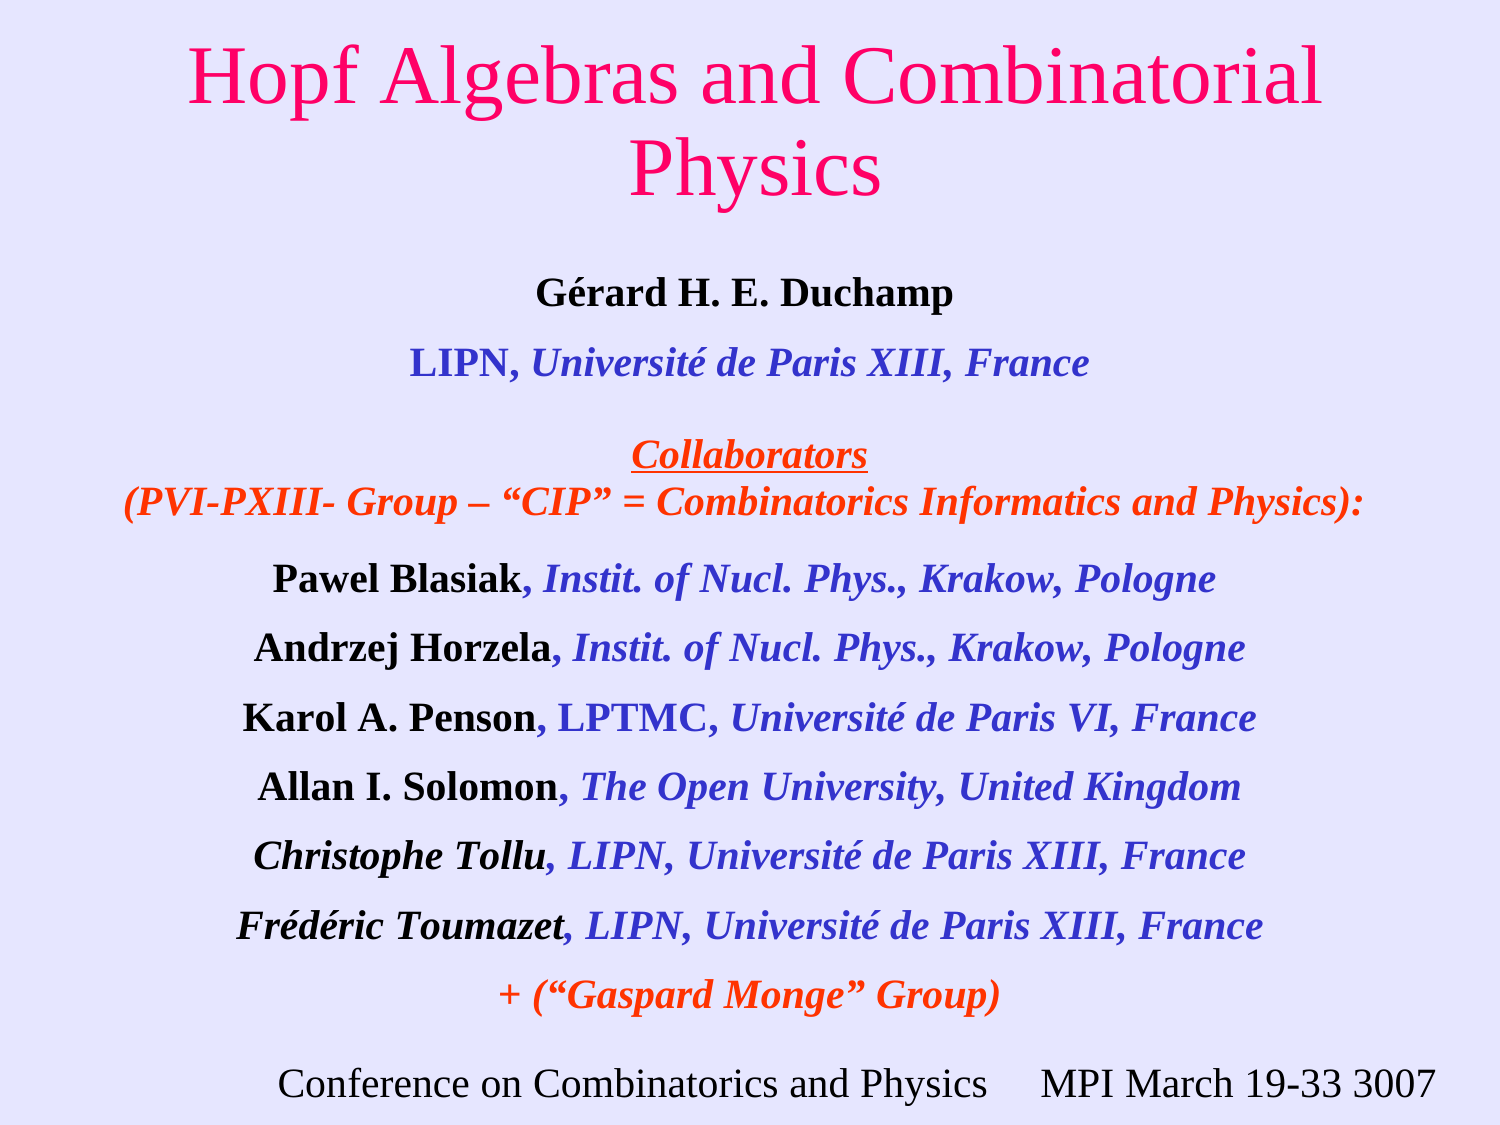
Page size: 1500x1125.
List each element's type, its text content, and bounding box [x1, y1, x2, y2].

title Hopf Algebras and Combinatorial Physics [37, 2, 1476, 238]
text_box Conference on Combinatorics and Physics MPI March 19-33 3007 [215, 1053, 1500, 1125]
text_box Gérard H. E. Duchamp LIPN, Université de Paris XIII, France Collaborators (PVI-PXIII- Group – “CIP” = Combinatorics Informatics and Physics): Pawel Blasiak, Instit. of Nucl. Phys., Krakow, Pologne Andrzej Horzela, Instit. of Nucl. Phys., Krakow, Pologne Karol A. Penson, LPTMC, Université de Paris VI, France Allan I. Solomon, The Open University, United Kingdom Christophe Tollu, LIPN, Université de Paris XIII, France Frédéric Toumazet, LIPN, Université de Paris XIII, France + (“Gaspard Monge” Group) [12, 238, 1488, 1026]
